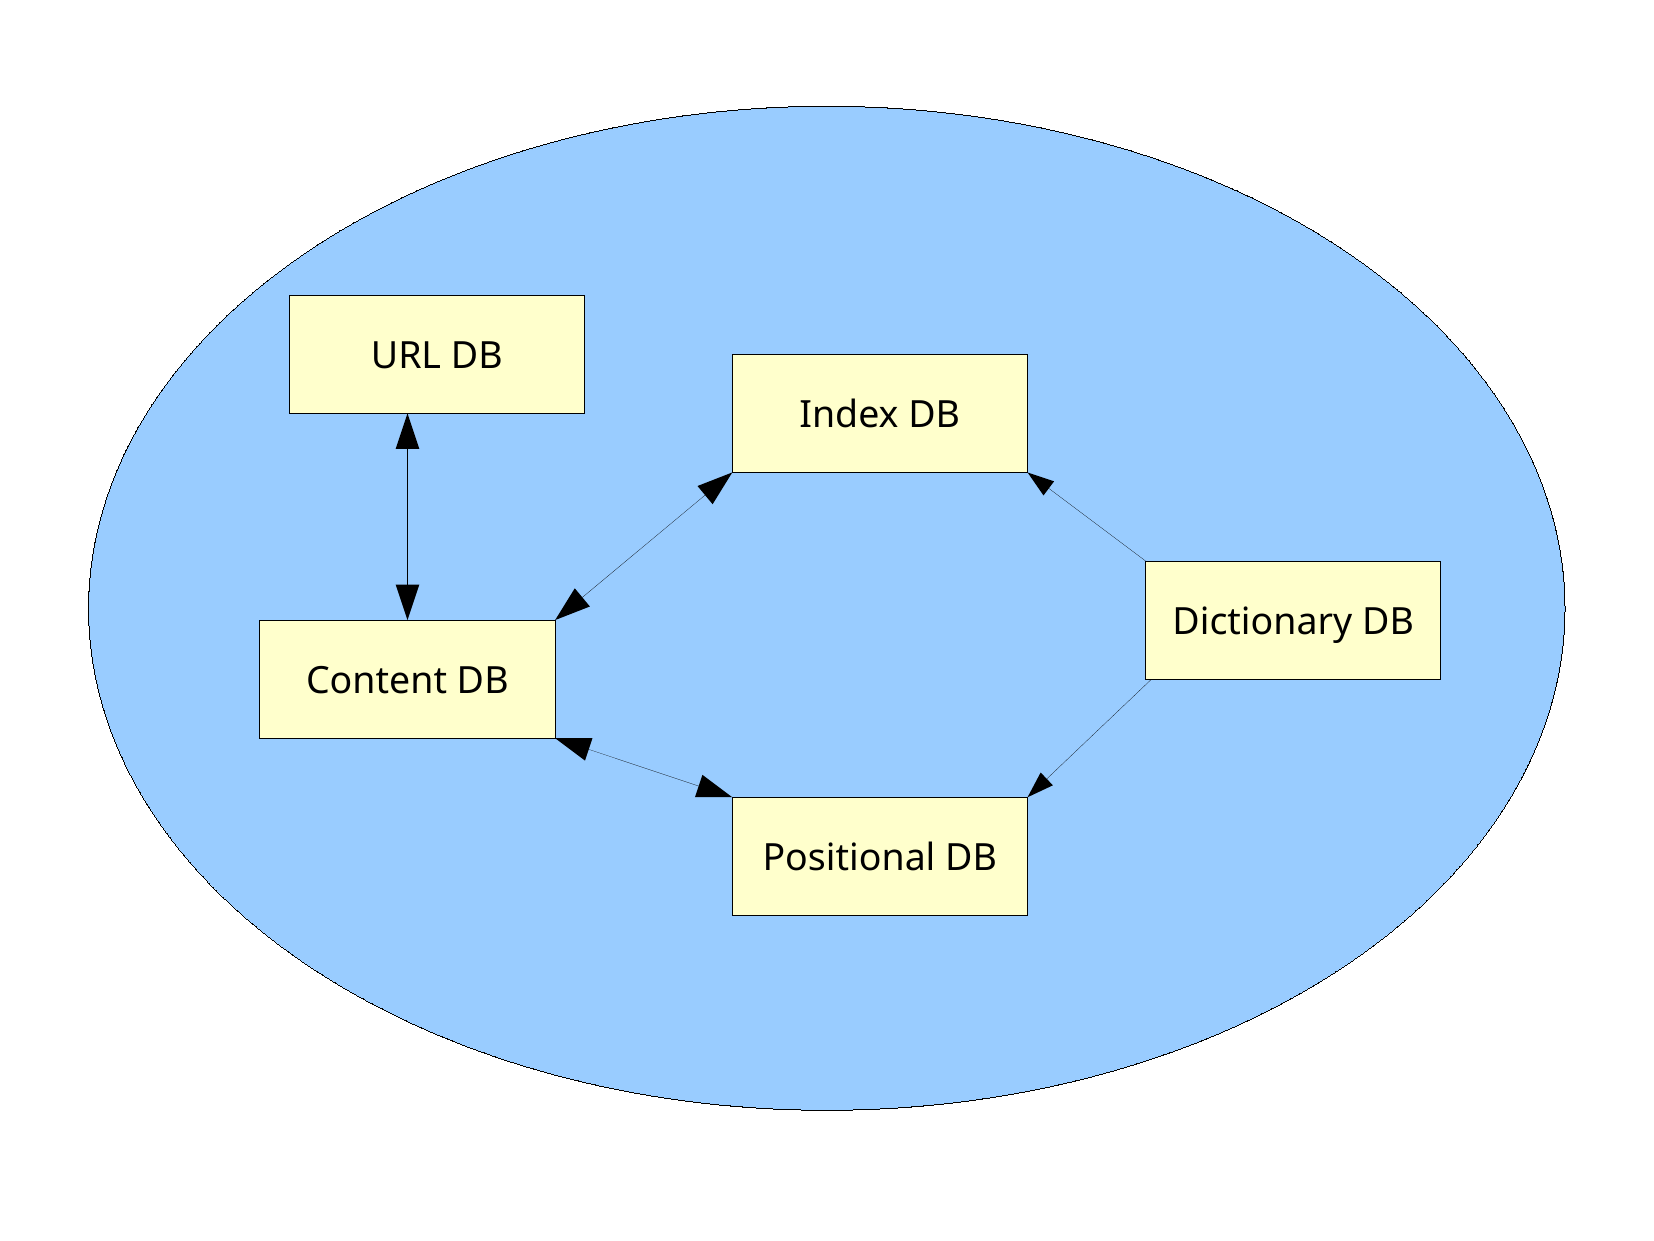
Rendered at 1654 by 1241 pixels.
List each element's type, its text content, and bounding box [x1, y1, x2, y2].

text_box URL DB [289, 295, 585, 414]
text_box [88, 106, 1566, 1111]
text_box Index DB [732, 354, 1028, 473]
text_box Dictionary DB [1145, 561, 1441, 680]
text_box Positional DB [732, 797, 1028, 916]
text_box Content DB [259, 620, 556, 739]
